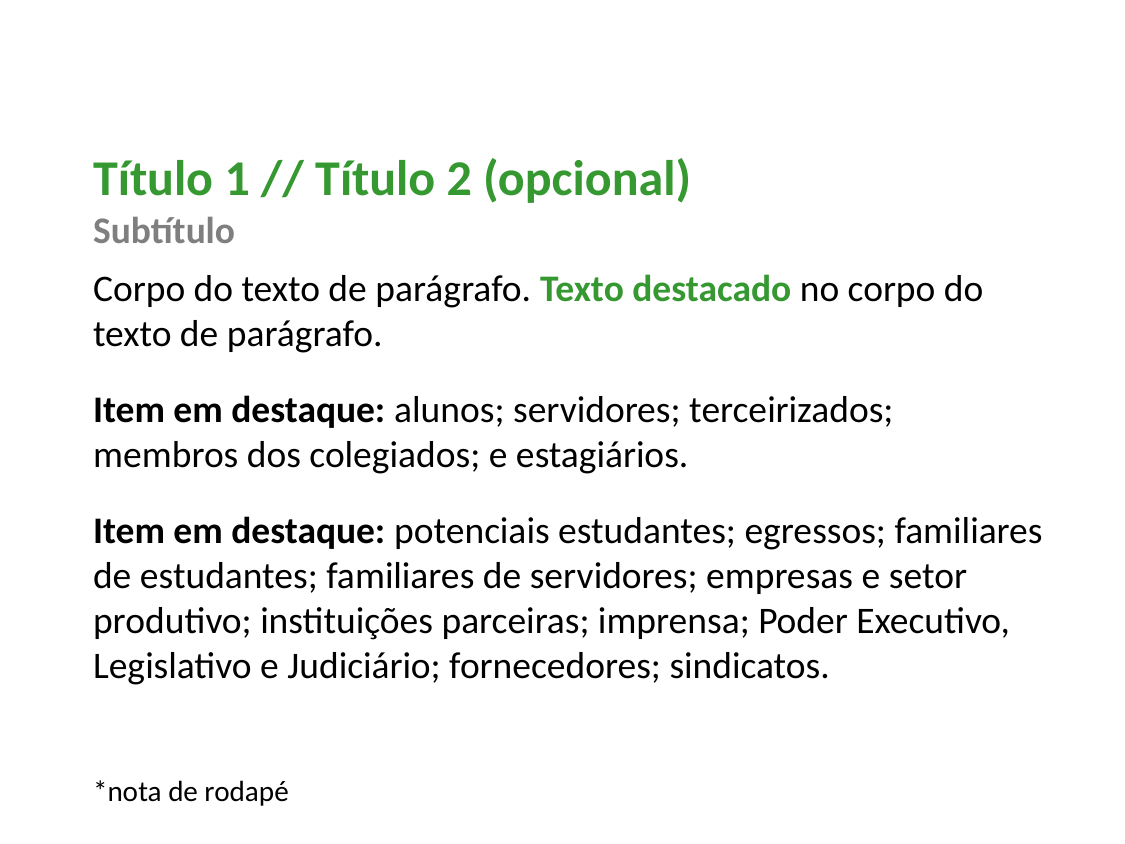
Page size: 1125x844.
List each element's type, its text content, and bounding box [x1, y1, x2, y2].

list Corpo do texto de parágrafo. Texto destacado no corpo do texto de parágrafo. Item em destaque: alunos; servidores; terceirizados; membros dos colegiados; e estagiários. Item em destaque: potenciais estudantes; egressos; familiares de estudantes; familiares de servidores; empresas e setor produtivo; instituições parceiras; imprensa; Poder Executivo, Legislativo e Judiciário; fornecedores; sindicatos. [78, 256, 1071, 764]
text_box *nota de rodapé [78, 764, 1071, 815]
text_box Título 1 // Título 2 (opcional) Subtítulo [78, 138, 1071, 255]
